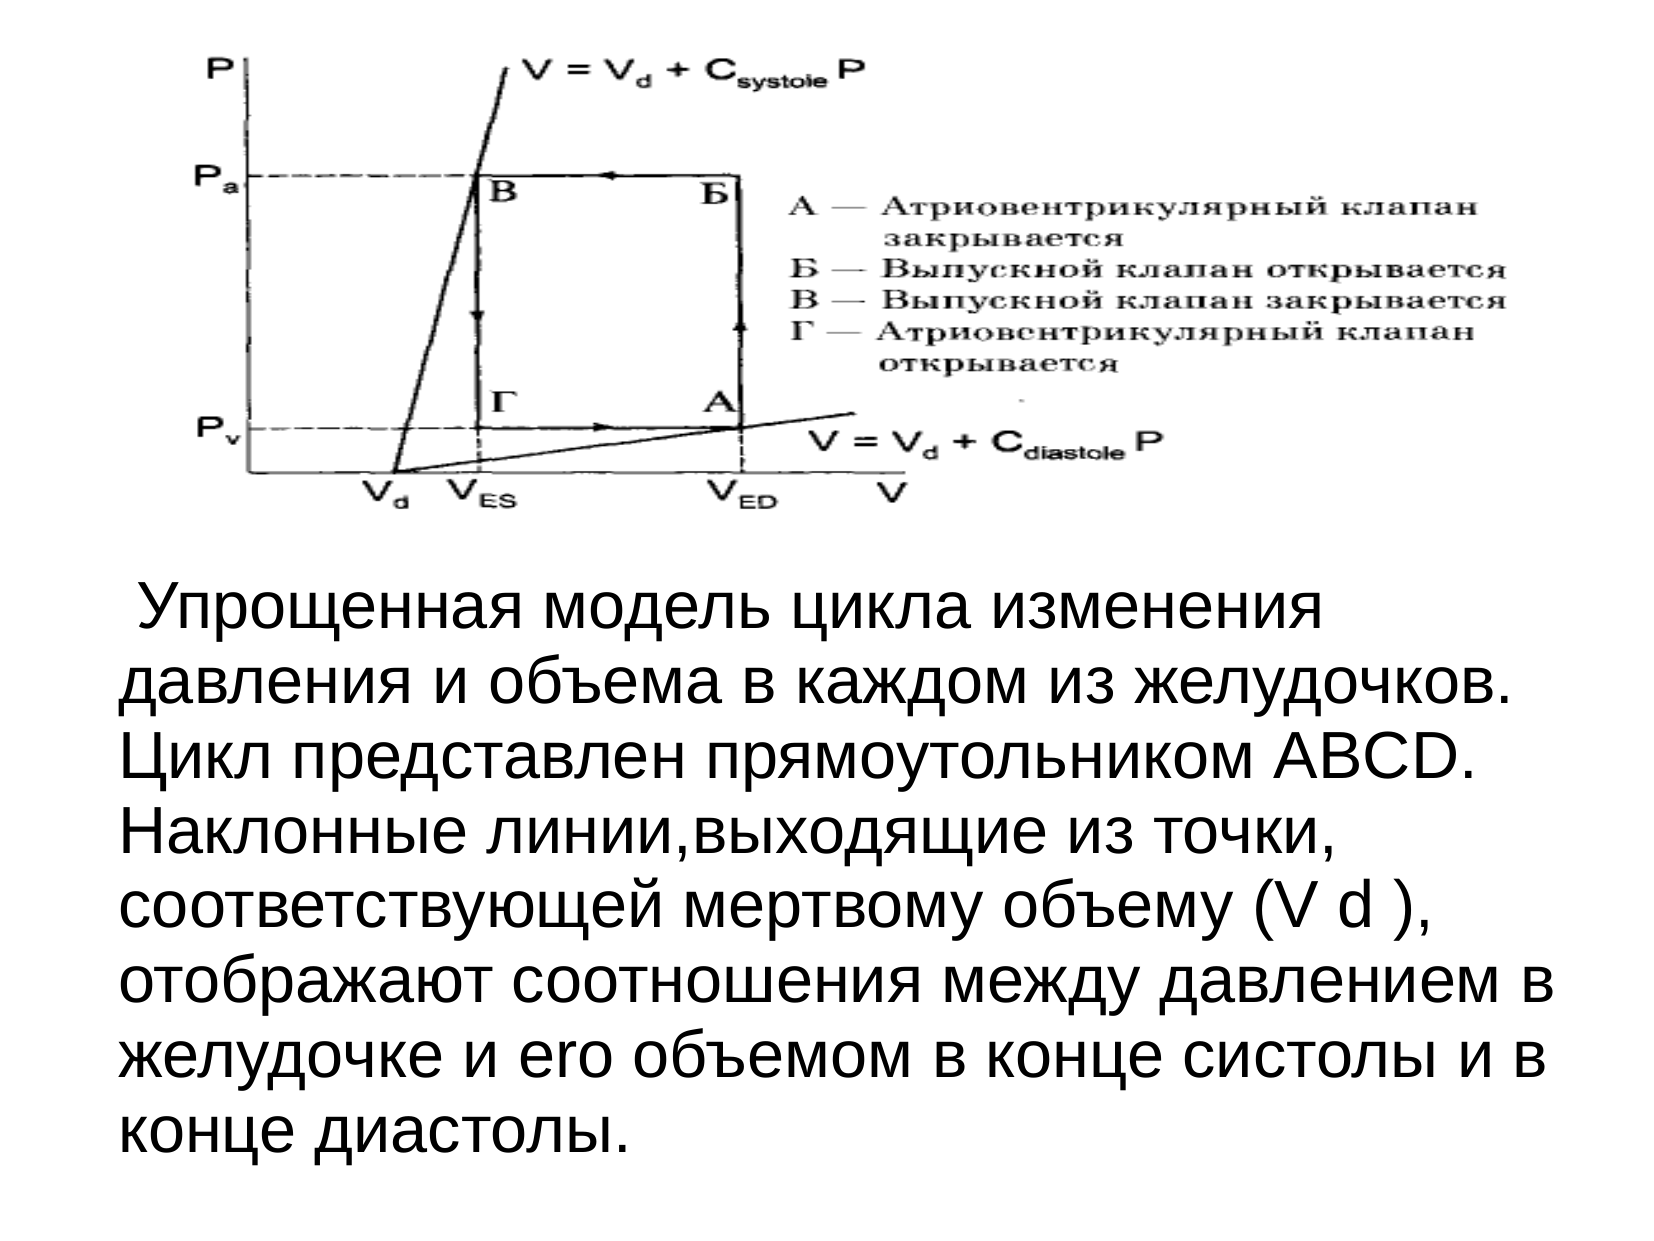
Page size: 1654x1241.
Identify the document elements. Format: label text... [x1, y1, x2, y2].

picture [153, 29, 1560, 520]
subtitle Упрощенная модель цикла изменения давления и объема в каждом из желудочков. Цикл представлен прямоутольником AВCD. Наклонные линии,выходящие из точки, соответствующей мертвому объему (V d ), отображают соотношения между давлением в желудочке и ero объемом в конце систолы и в конце диастолы. [118, 507, 1607, 1228]
